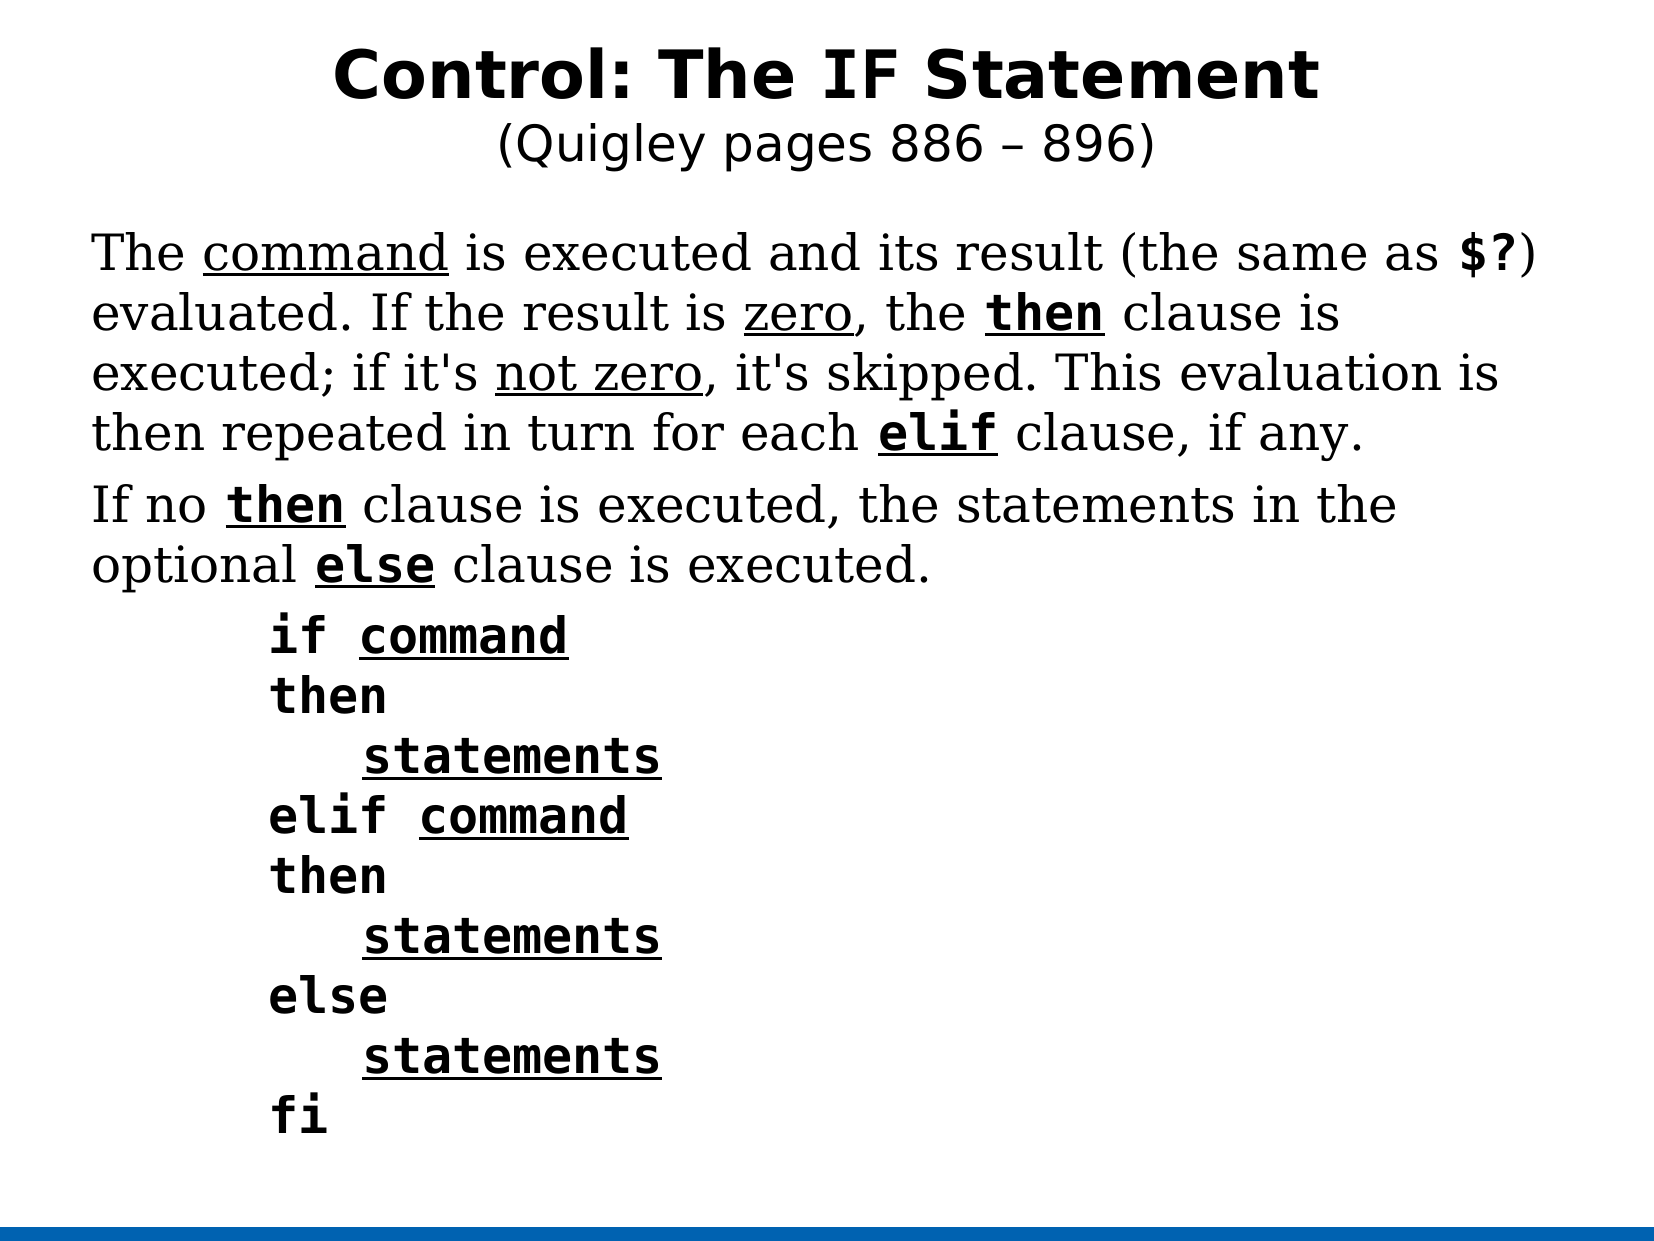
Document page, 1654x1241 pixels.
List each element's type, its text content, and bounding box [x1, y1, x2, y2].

list The command is executed and its result (the same as $?) evaluated. If the result is zero, the then clause is executed; if it's not zero, it's skipped. This evaluation is then repeated in turn for each elif clause, if any. If no then clause is executed, the statements in the optional else clause is executed. if command then statements elif command then statements else statements fi [76, 212, 1565, 1152]
title Control: The IF Statement (Quigley pages 886 – 896) [82, 0, 1571, 221]
